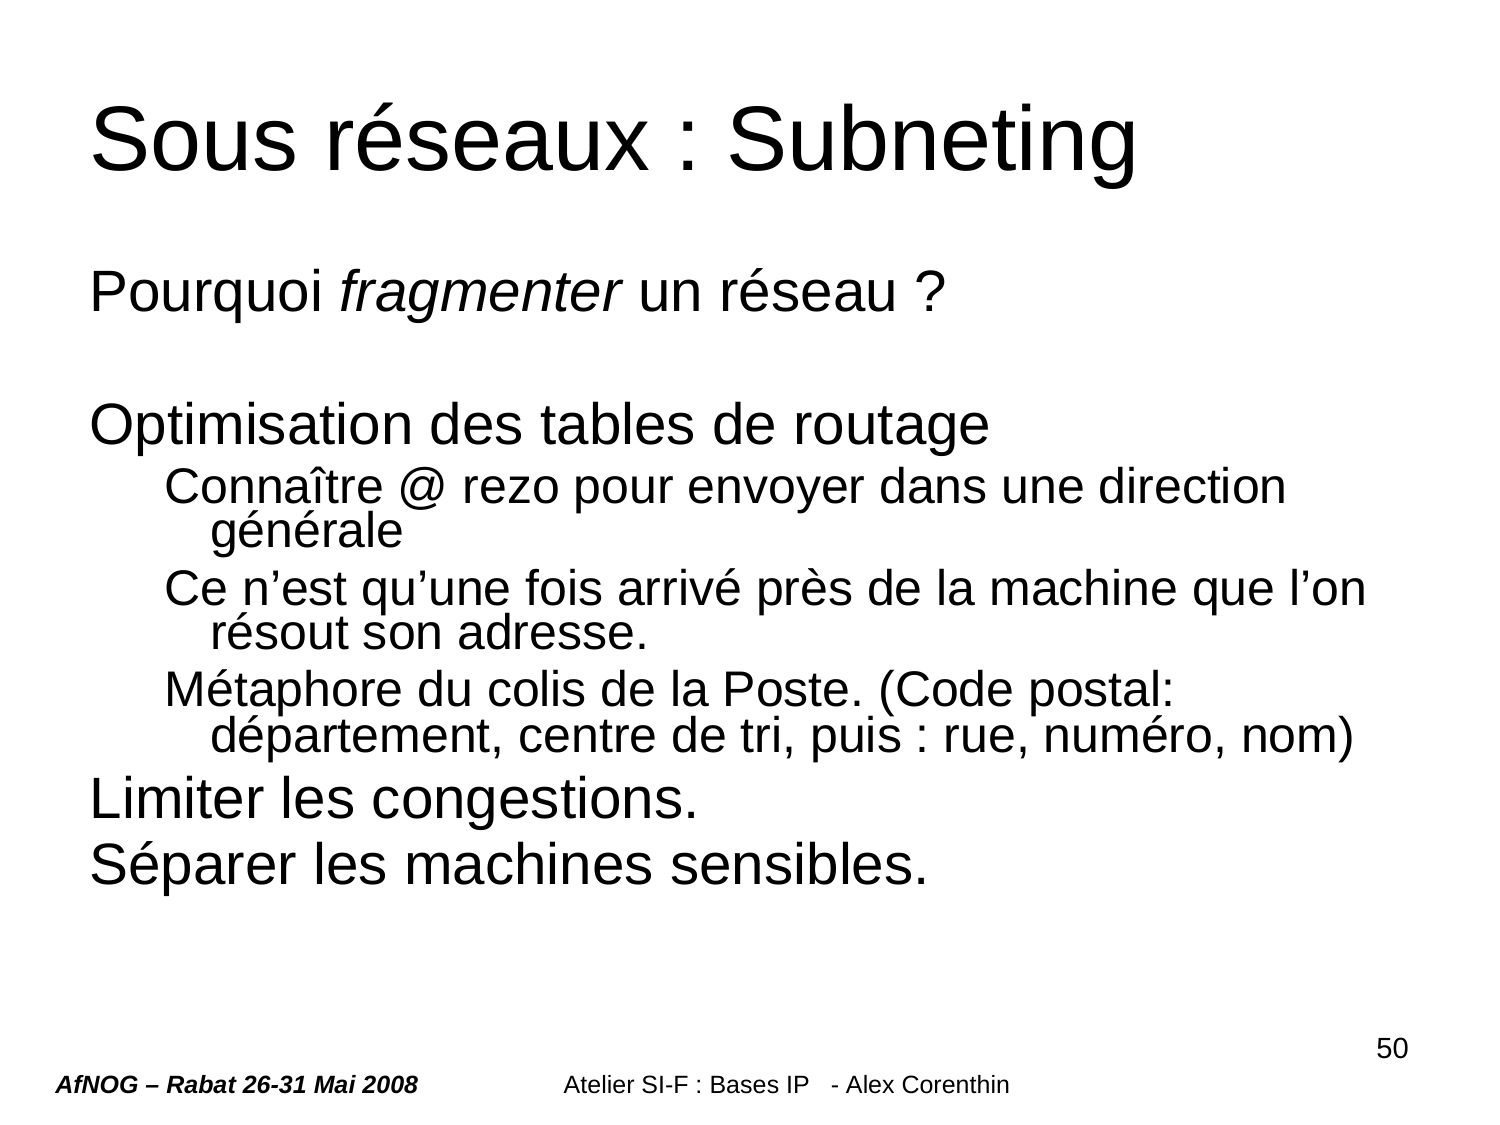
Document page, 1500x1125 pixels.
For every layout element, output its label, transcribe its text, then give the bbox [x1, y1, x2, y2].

list Pourquoi fragmenter un réseau ? Optimisation des tables de routage Connaître @ rezo pour envoyer dans une direction générale Ce n’est qu’une fois arrivé près de la machine que l’on résout son adresse. Métaphore du colis de la Poste. (Code postal: département, centre de tri, puis : rue, numéro, nom)‏ Limiter les congestions. Séparer les machines sensibles. [75, 262, 1426, 1006]
title Sous réseaux : Subneting [75, 45, 1426, 233]
